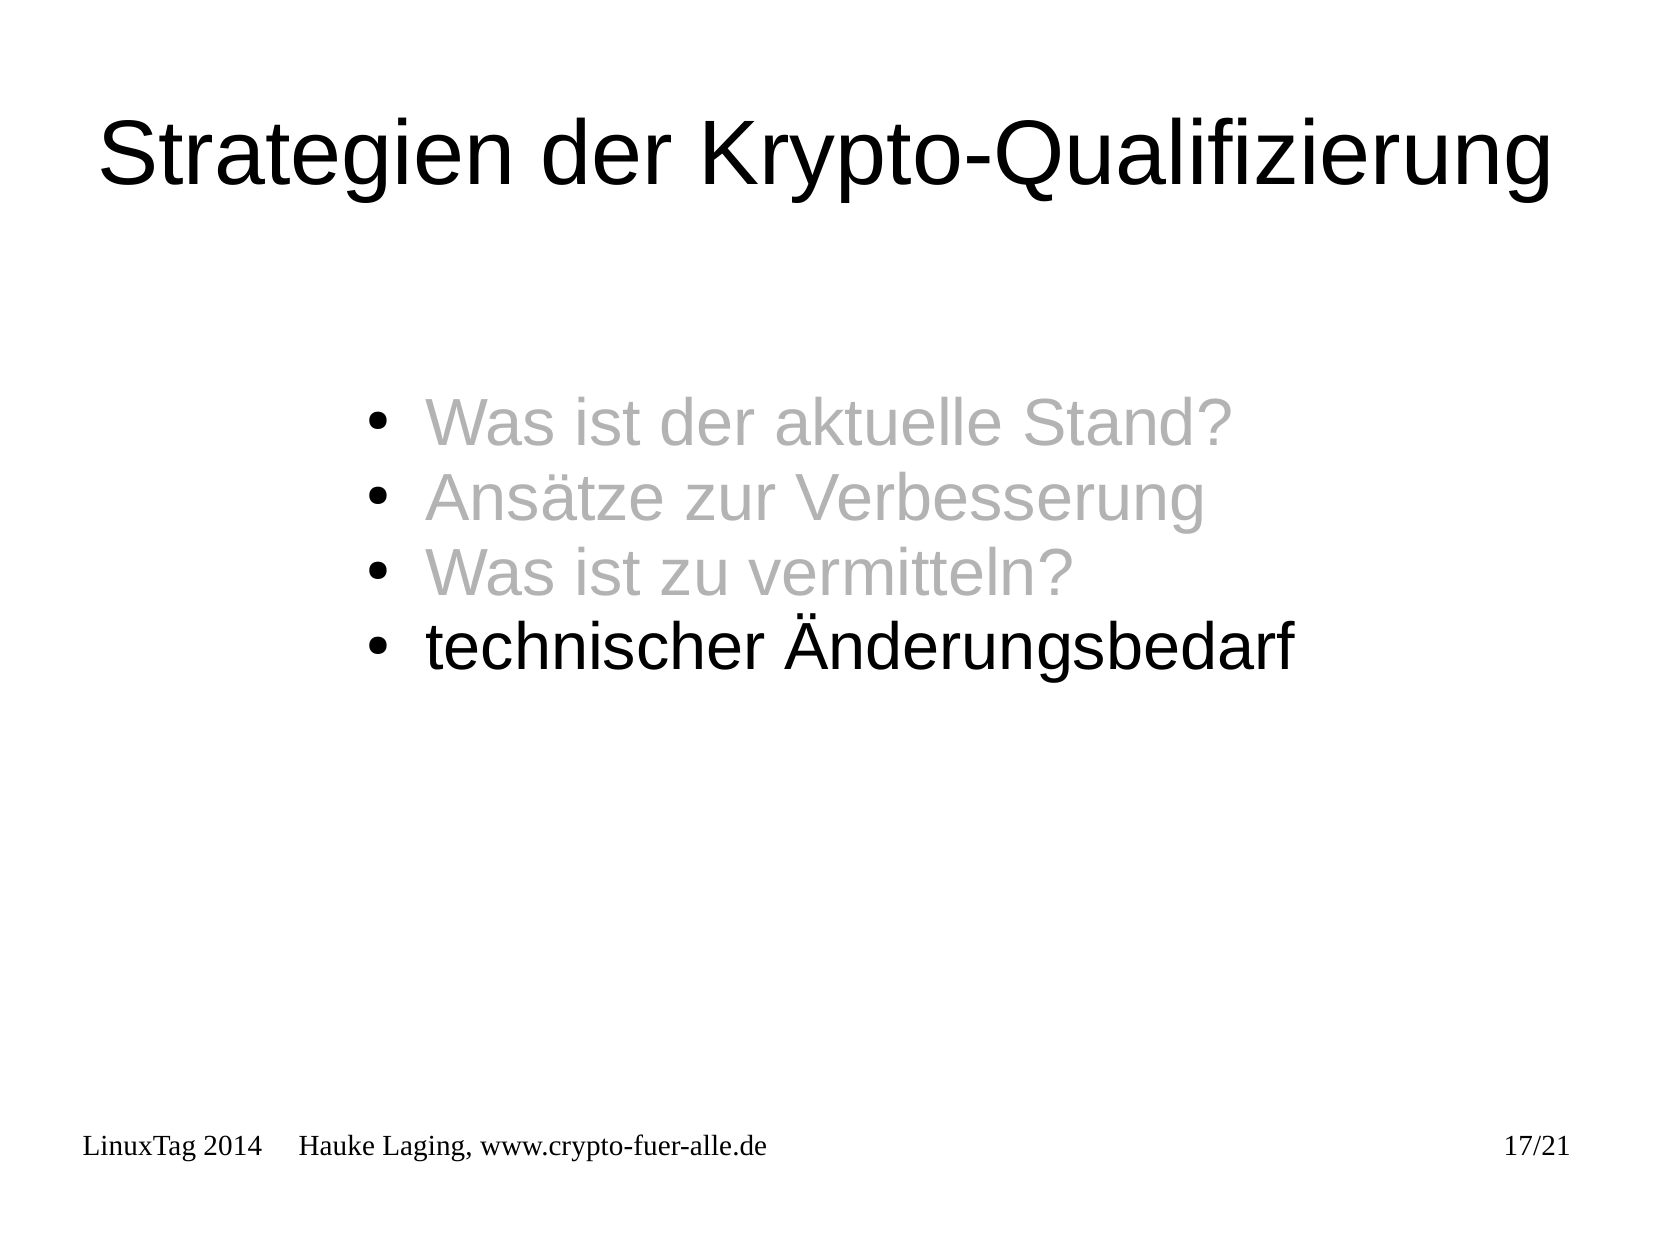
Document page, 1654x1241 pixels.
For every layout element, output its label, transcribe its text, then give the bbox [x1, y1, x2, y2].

subtitle Was ist der aktuelle Stand? Ansätze zur Verbesserung Was ist zu vermitteln? technischer Änderungsbedarf [366, 290, 1571, 780]
title Strategien der Krypto-Qualifizierung [82, 49, 1571, 257]
